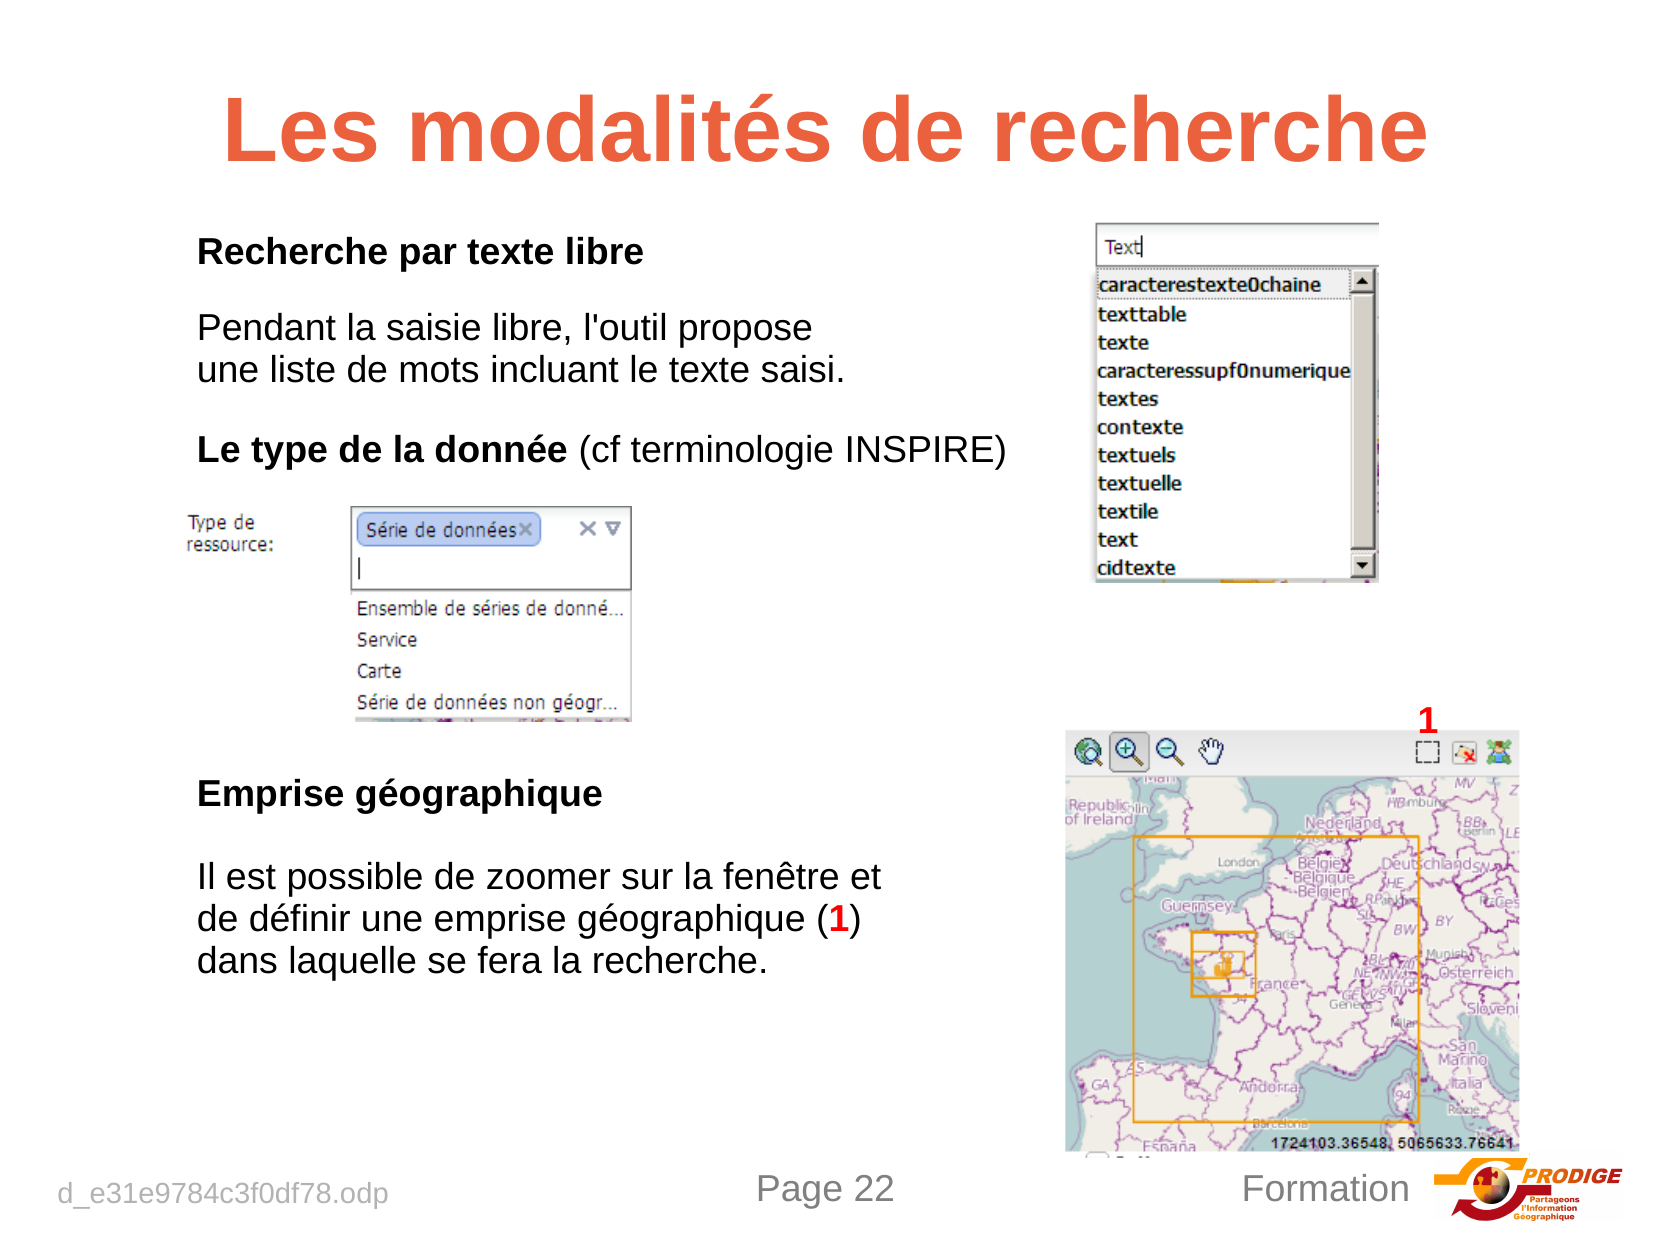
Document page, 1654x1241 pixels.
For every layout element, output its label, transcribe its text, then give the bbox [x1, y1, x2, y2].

text_box Recherche par texte libre [182, 223, 660, 282]
text_box 1 [1402, 691, 1454, 751]
title Les modalités de recherche [82, 33, 1571, 226]
picture [1064, 721, 1623, 1221]
picture [1088, 220, 1379, 584]
picture [182, 506, 632, 722]
text_box Pendant la saisie libre, l'outil propose une liste de mots incluant le texte saisi. [182, 299, 861, 399]
text_box Le type de la donnée (cf terminologie INSPIRE) [182, 421, 1022, 480]
text_box Emprise géographique [182, 764, 619, 823]
text_box Il est possible de zoomer sur la fenêtre et de définir une emprise géographique (1) dans laquelle se fera la recherche. [182, 848, 907, 991]
